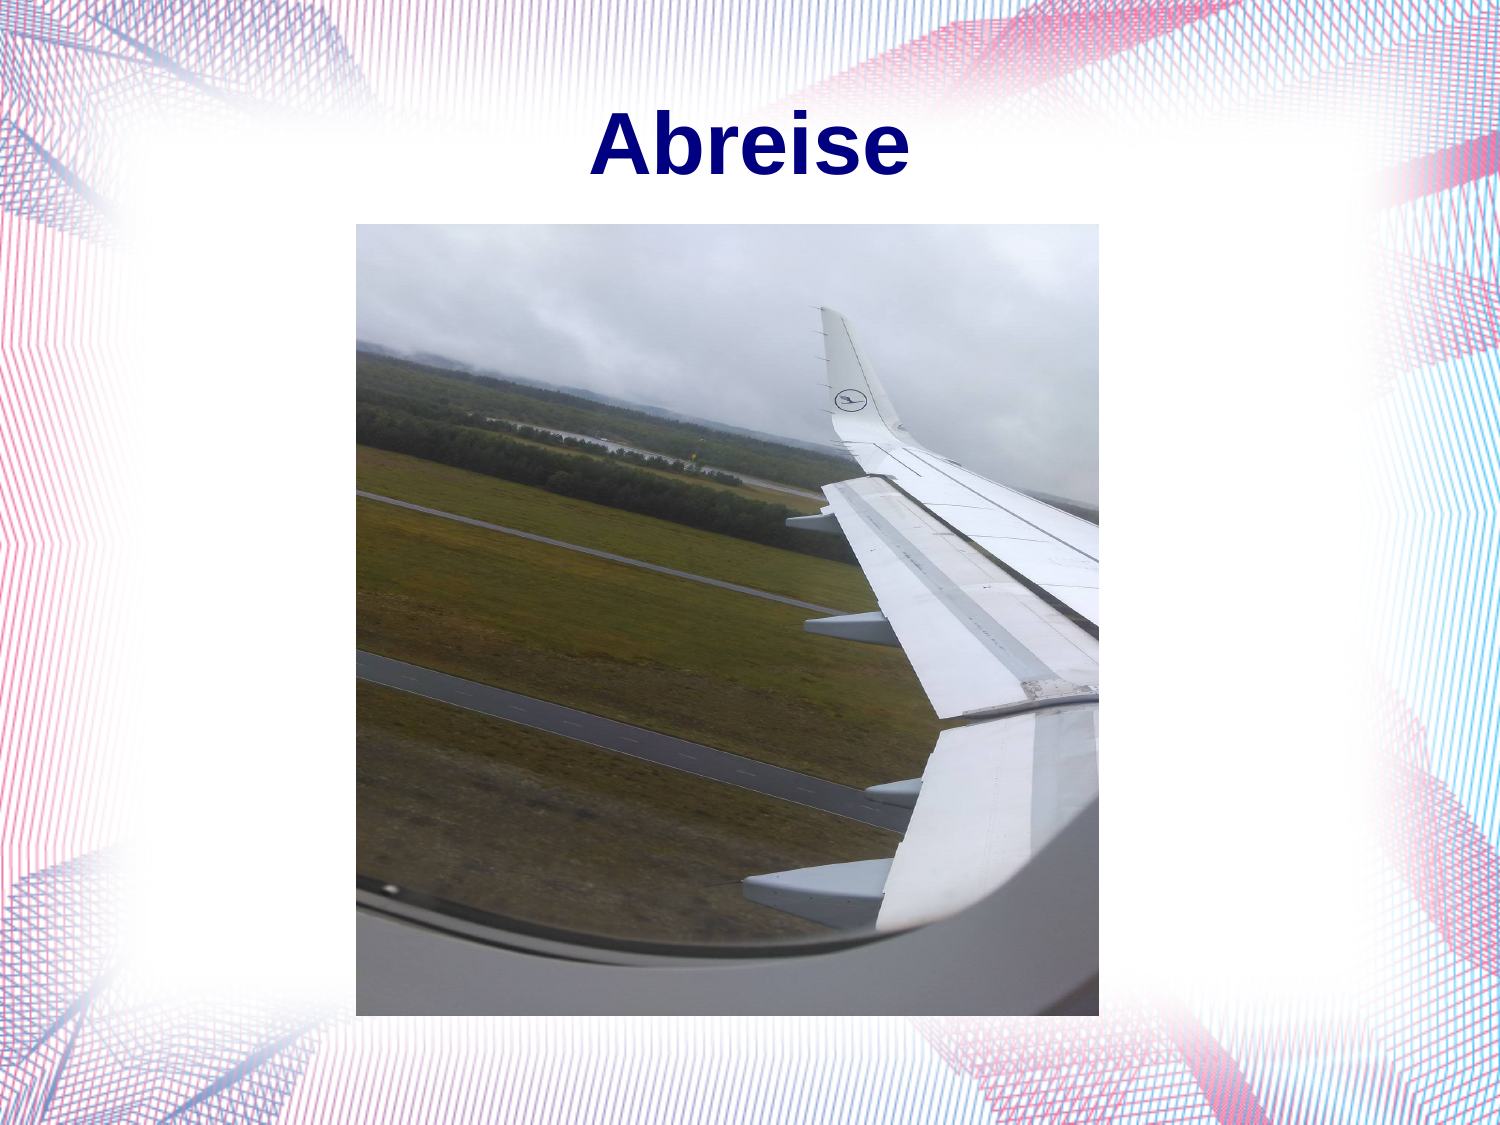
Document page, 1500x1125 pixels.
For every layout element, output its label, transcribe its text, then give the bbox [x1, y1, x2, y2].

picture [356, 224, 1099, 1016]
title Abreise [75, 44, 1425, 233]
